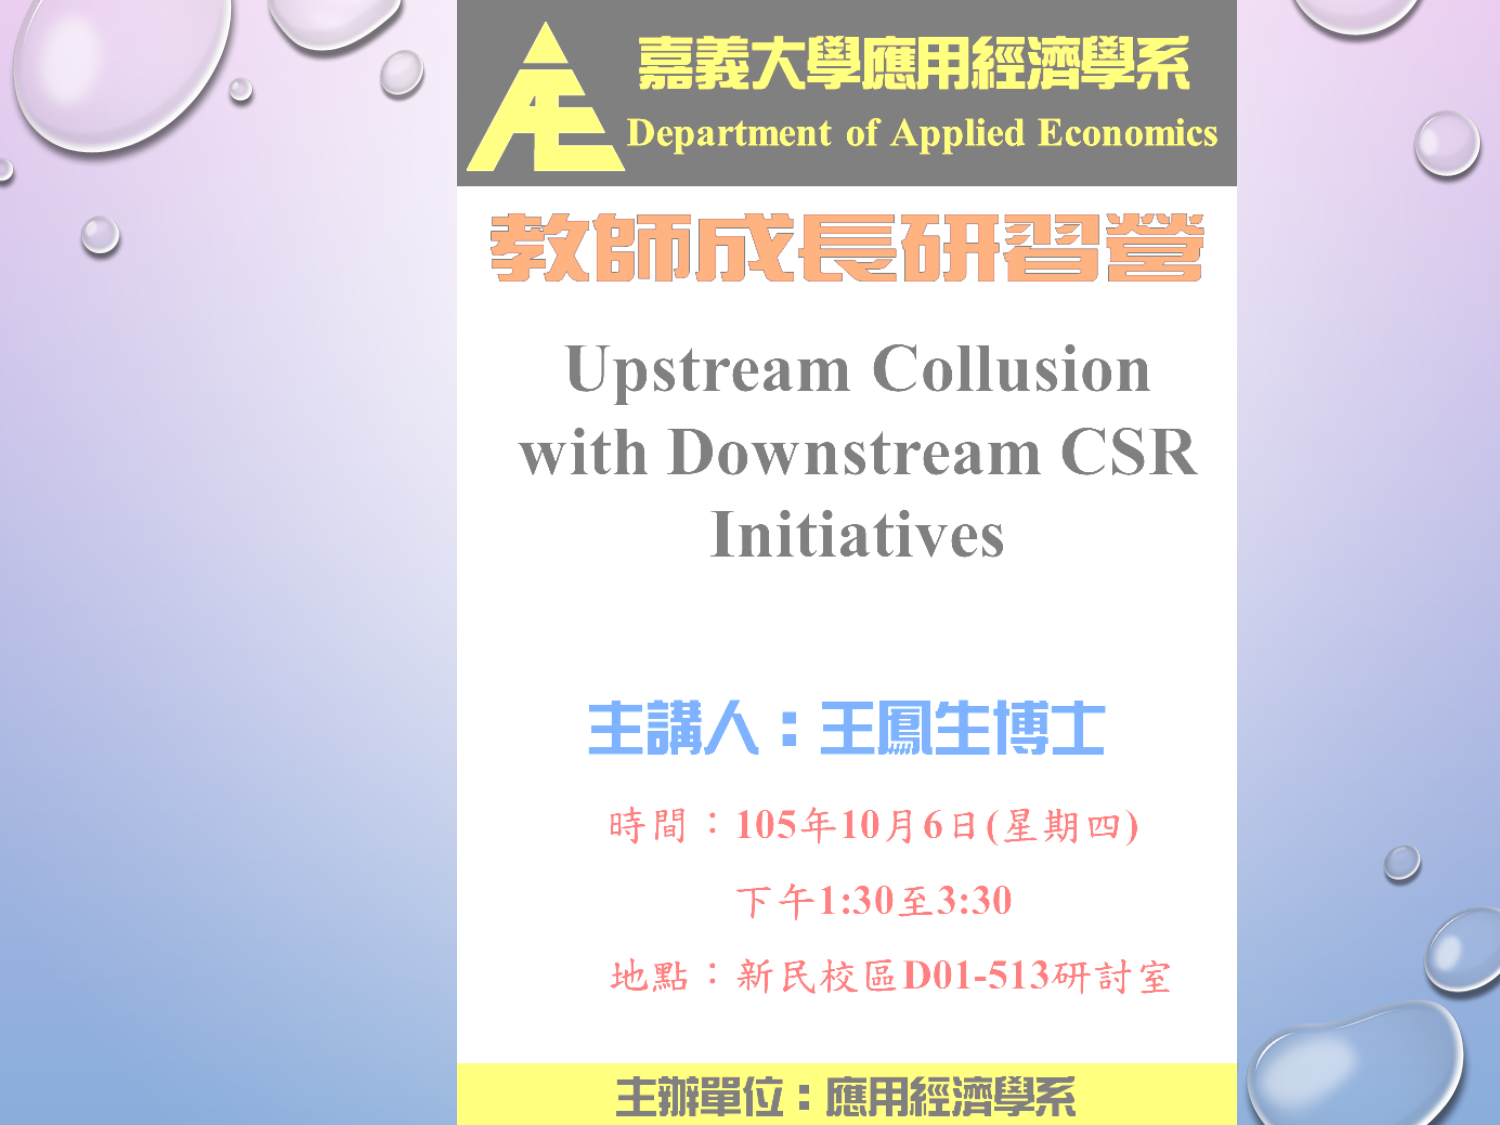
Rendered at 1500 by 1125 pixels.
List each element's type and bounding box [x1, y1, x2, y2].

picture [457, 0, 1237, 1125]
